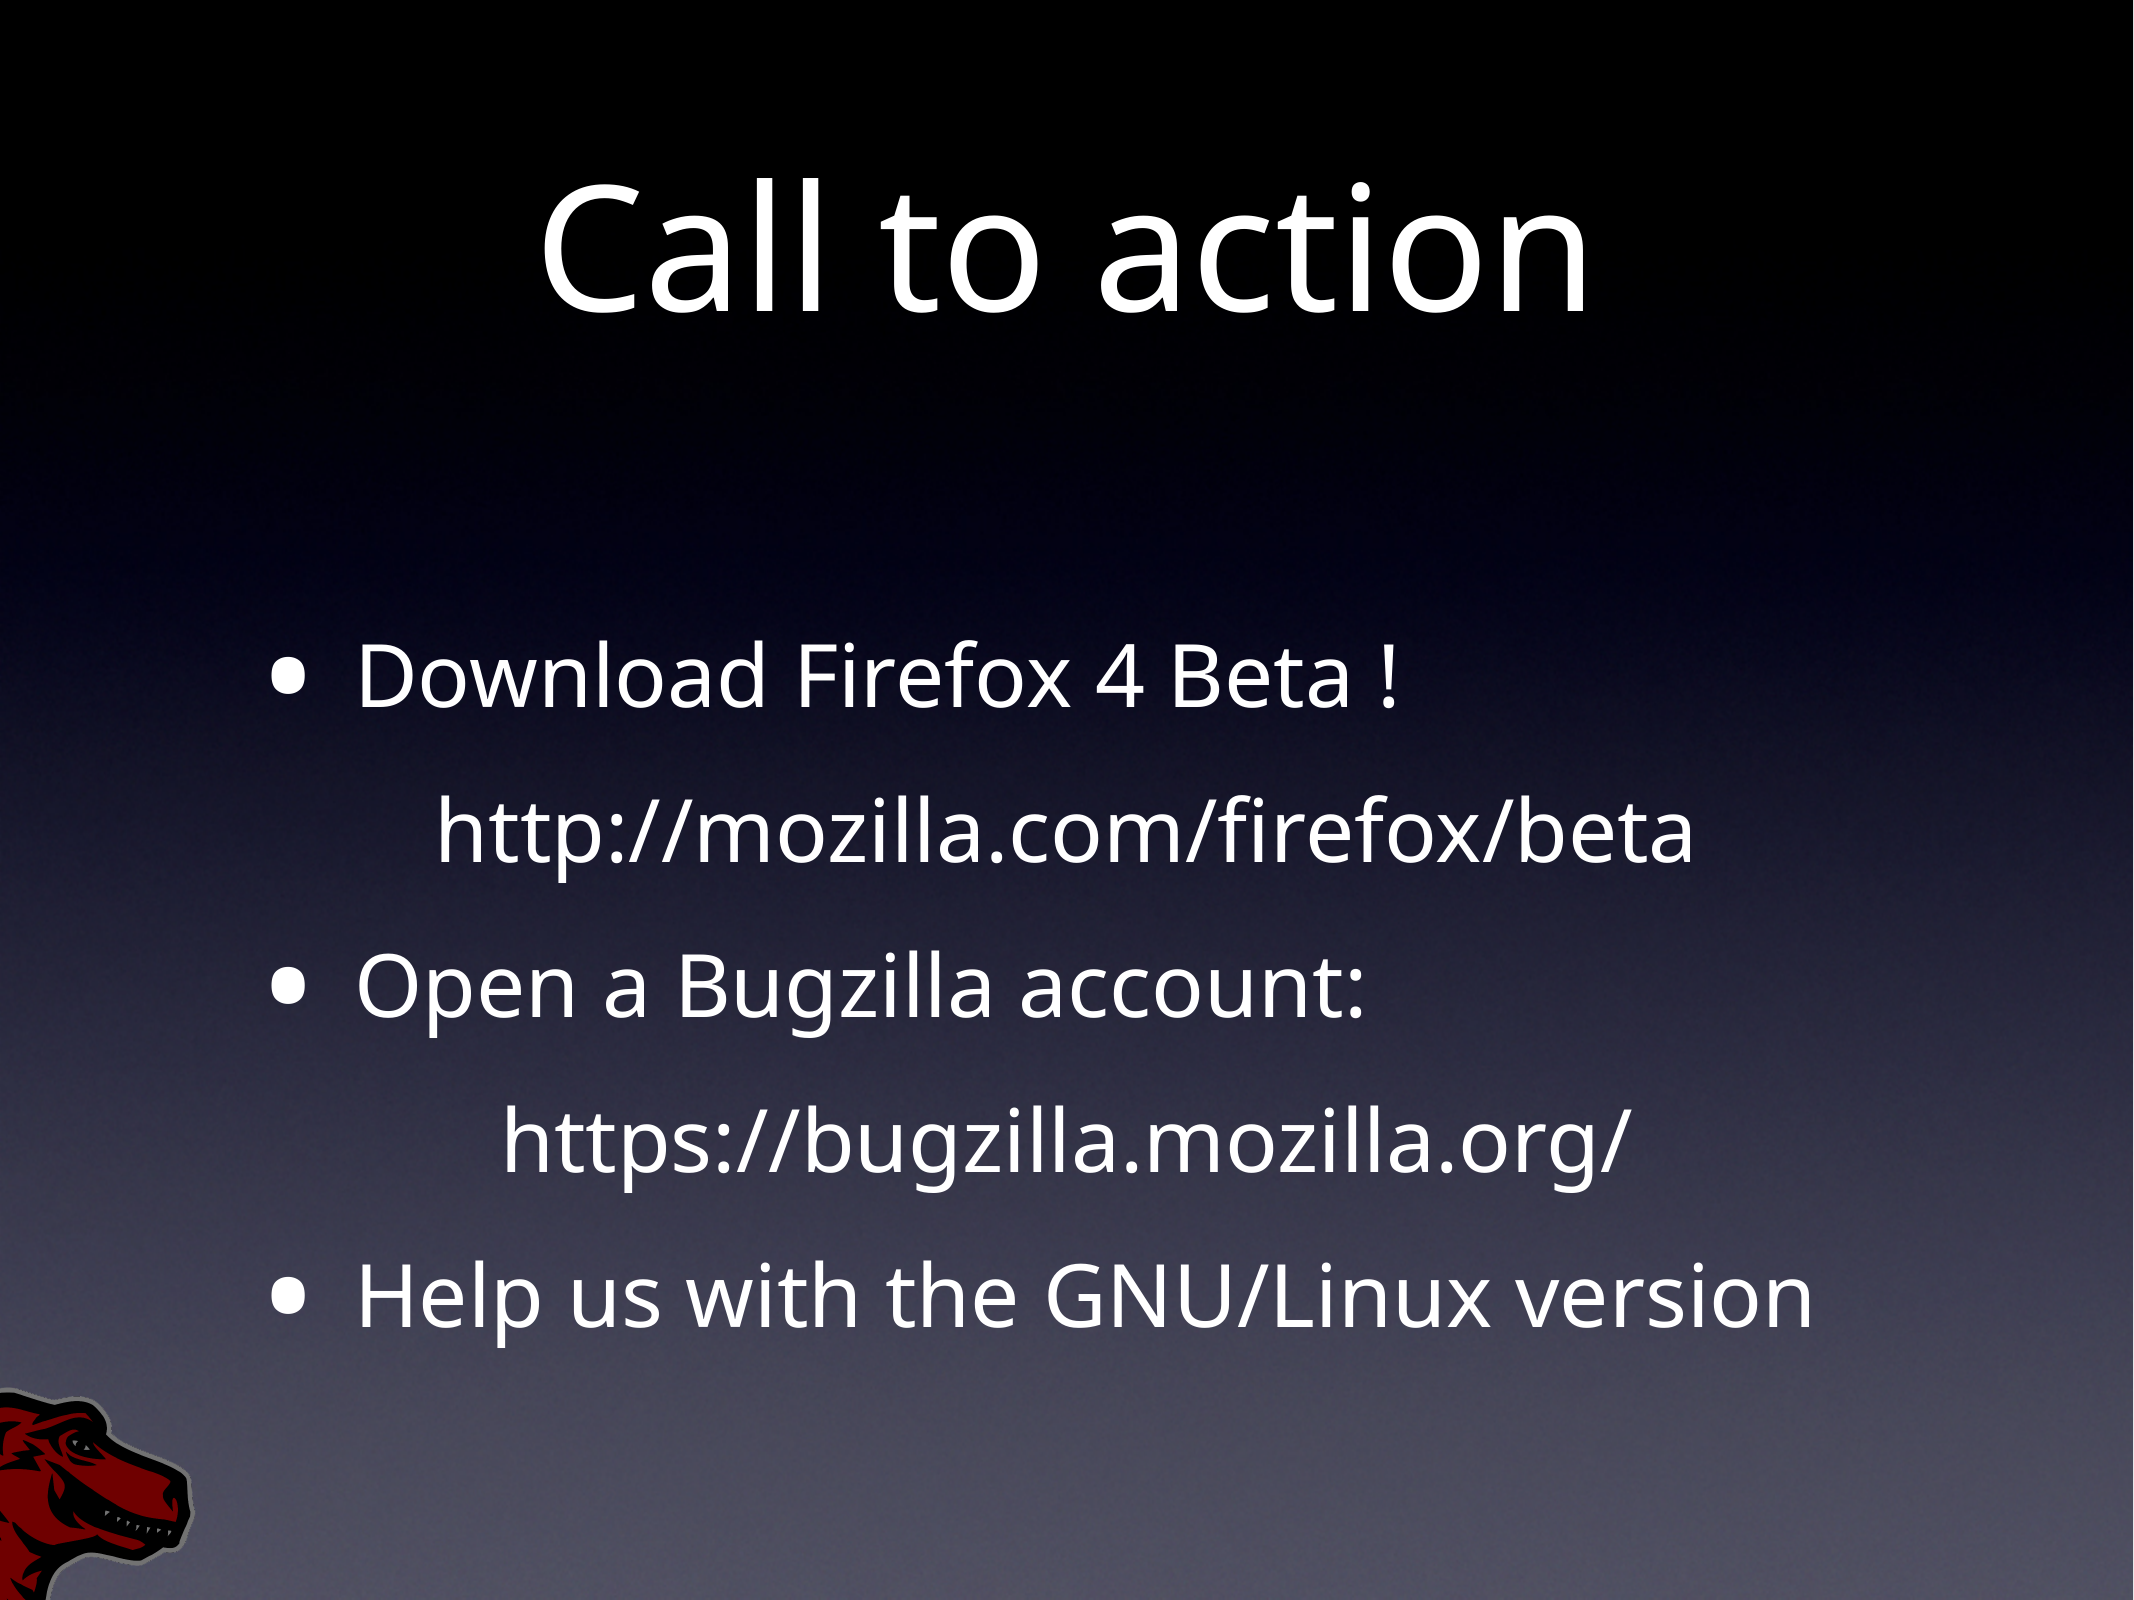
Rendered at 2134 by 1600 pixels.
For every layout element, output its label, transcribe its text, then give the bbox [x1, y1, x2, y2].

list Download Firefox 4 Beta ! http://mozilla.com/firefox/beta Open a Bugzilla account: https://bugzilla.mozilla.org/ Help us with the GNU/Linux version [208, 454, 1925, 1510]
title Call to action [208, 23, 1925, 454]
picture [0, 0, 2134, 1600]
